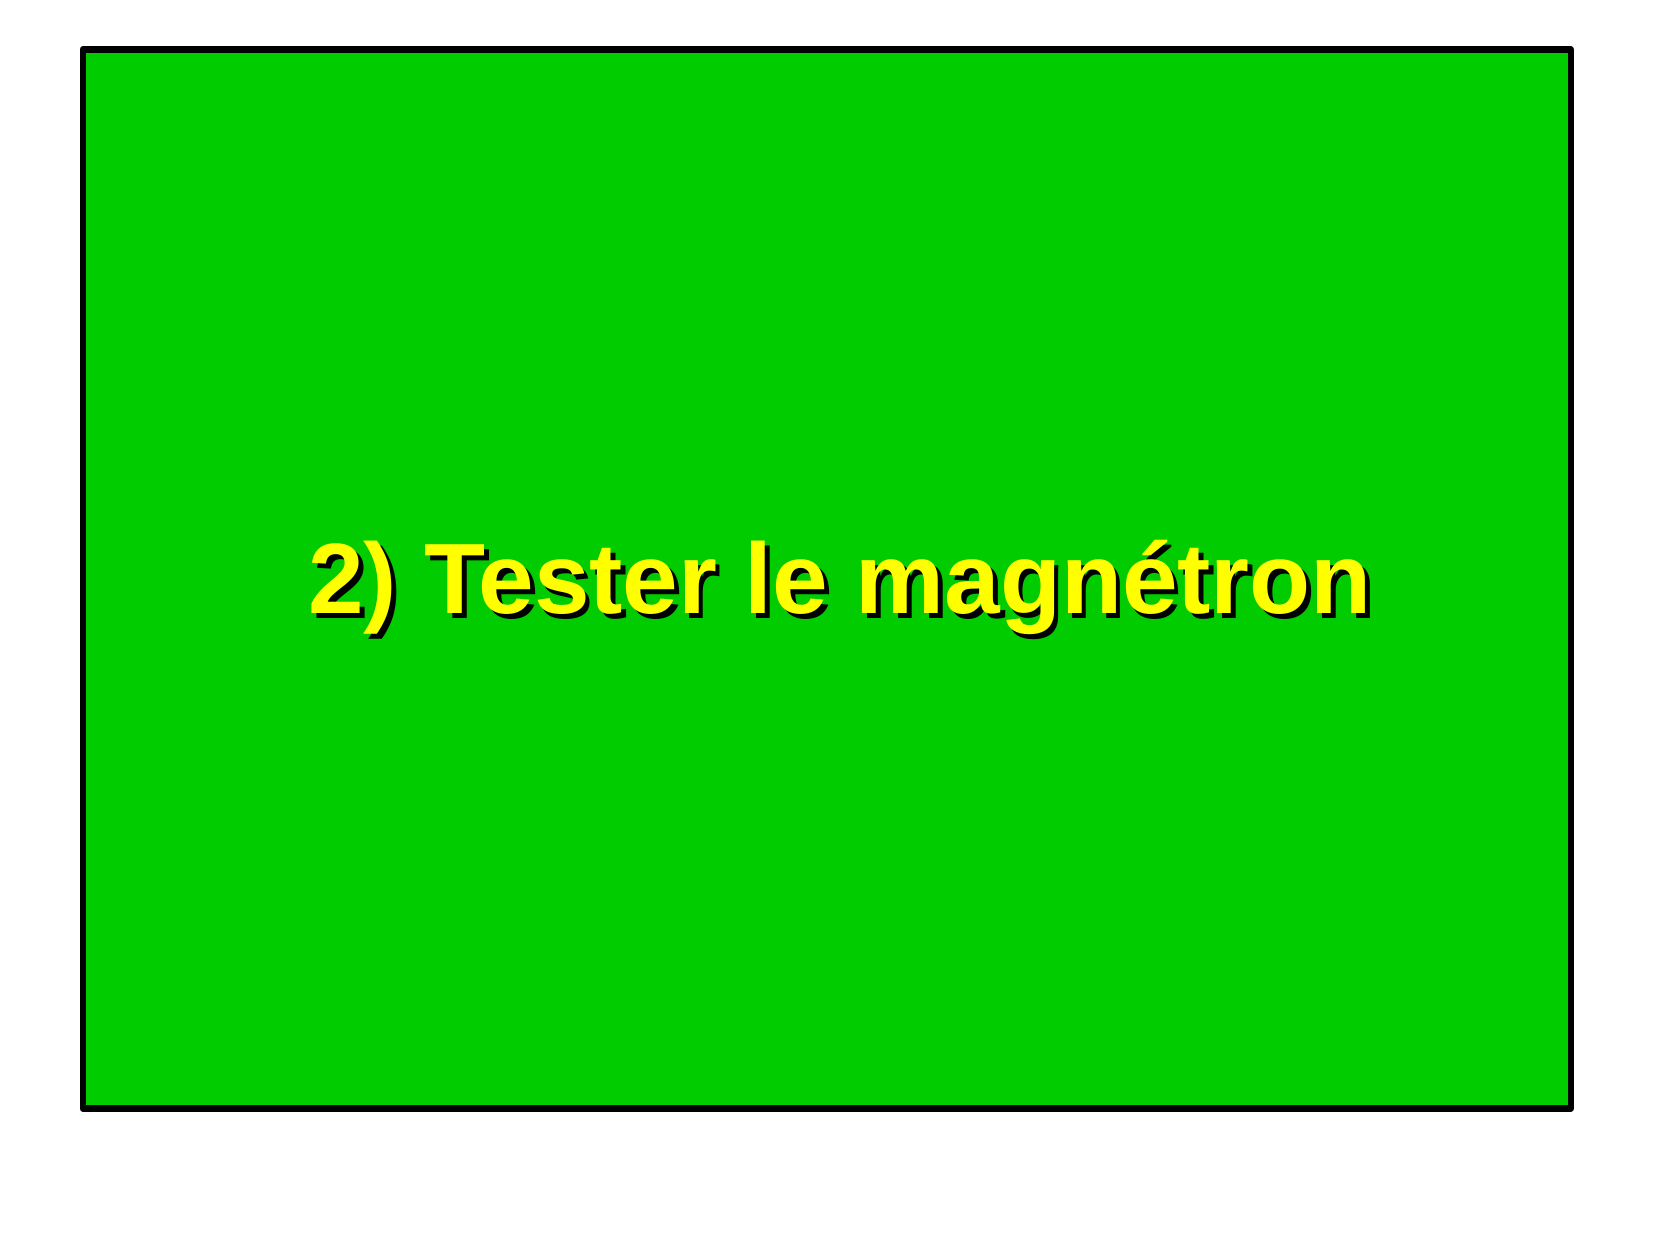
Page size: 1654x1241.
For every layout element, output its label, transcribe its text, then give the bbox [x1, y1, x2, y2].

subtitle 2) Tester le magnétron [82, 49, 1571, 1109]
